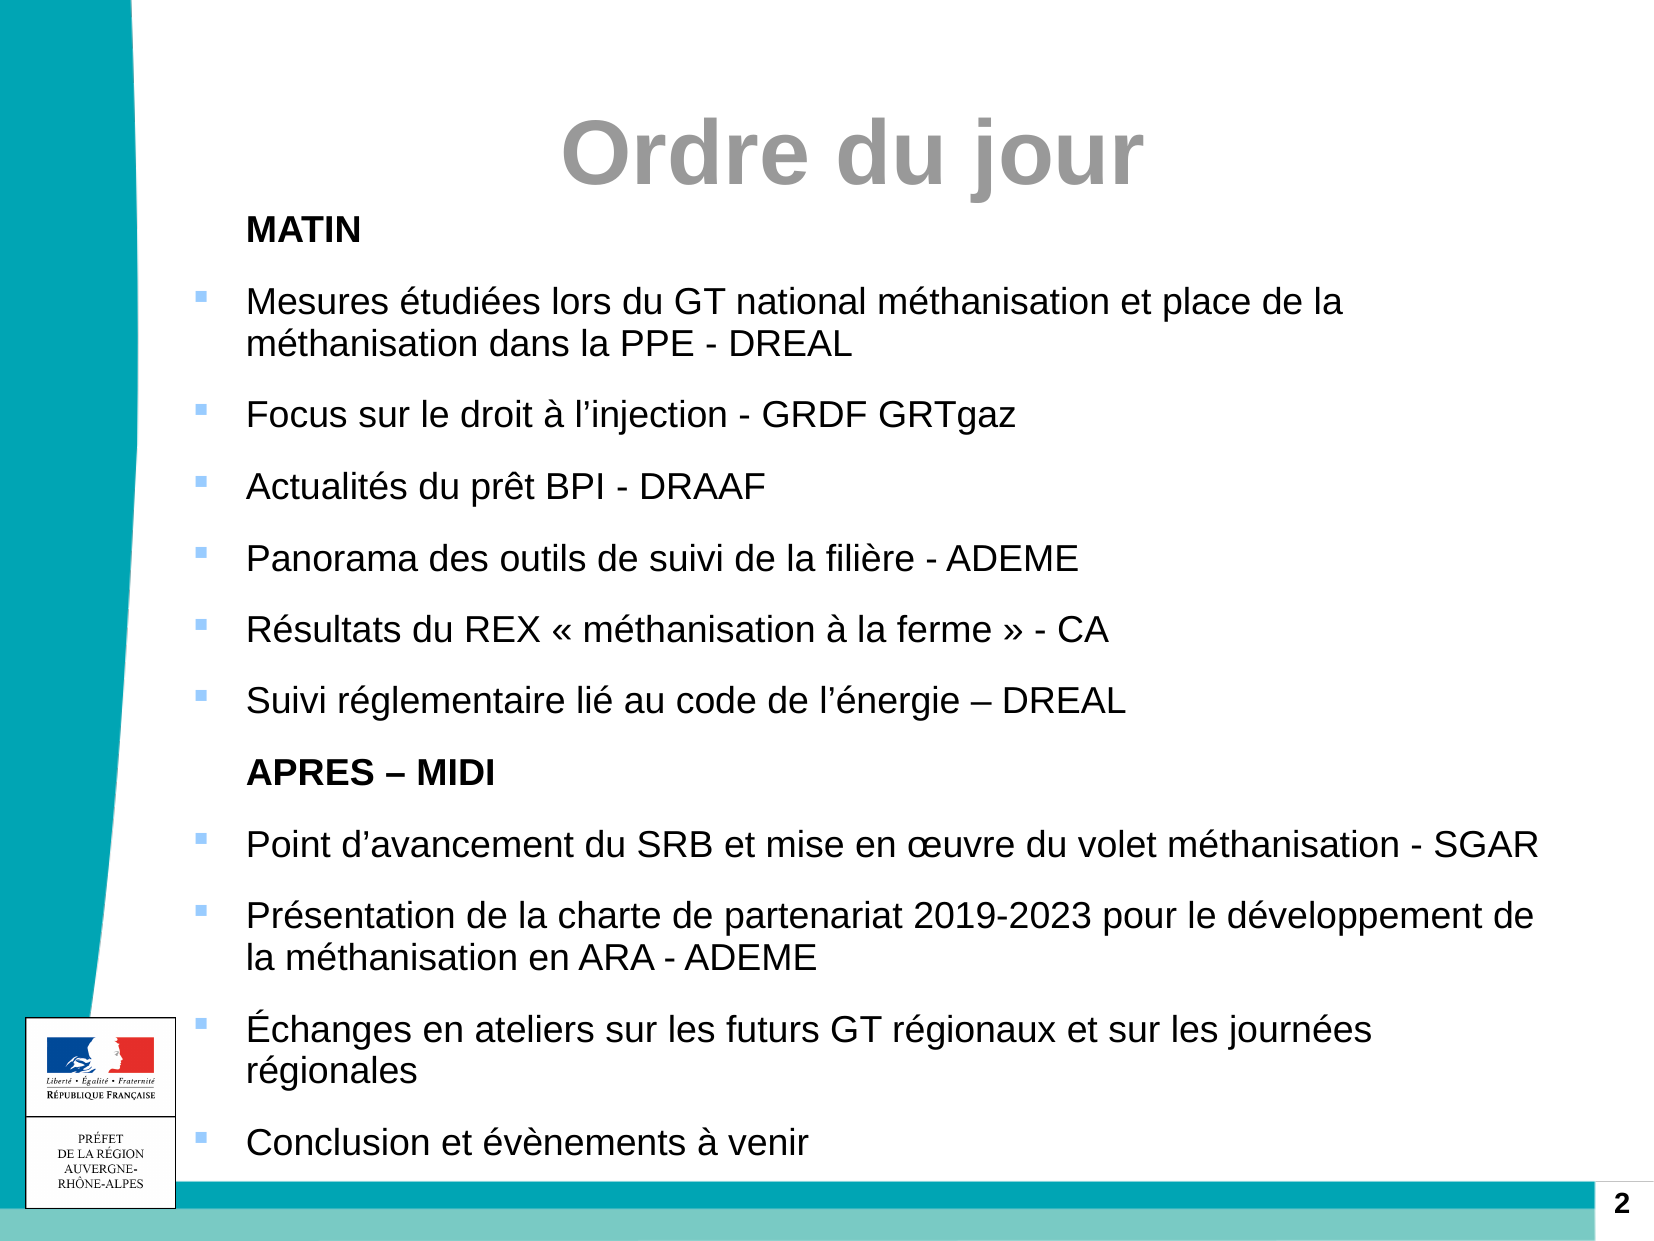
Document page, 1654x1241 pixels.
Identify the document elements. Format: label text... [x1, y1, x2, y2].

picture [0, 0, 1654, 1241]
title Ordre du jour [136, 56, 1571, 250]
list MATIN Mesures étudiées lors du GT national méthanisation et place de la méthanisation dans la PPE - DREAL Focus sur le droit à l’injection - GRDF GRTgaz Actualités du prêt BPI - DRAAF Panorama des outils de suivi de la filière - ADEME Résultats du REX « méthanisation à la ferme » - CA Suivi réglementaire lié au code de l’énergie – DREAL APRES – MIDI Point d’avancement du SRB et mise en œuvre du volet méthanisation - SGAR Présentation de la charte de partenariat 2019-2023 pour le développement de la méthanisation en ARA - ADEME Échanges en ateliers sur les futurs GT régionaux et sur les journées régionales Conclusion et évènements à venir [175, 208, 1544, 1241]
